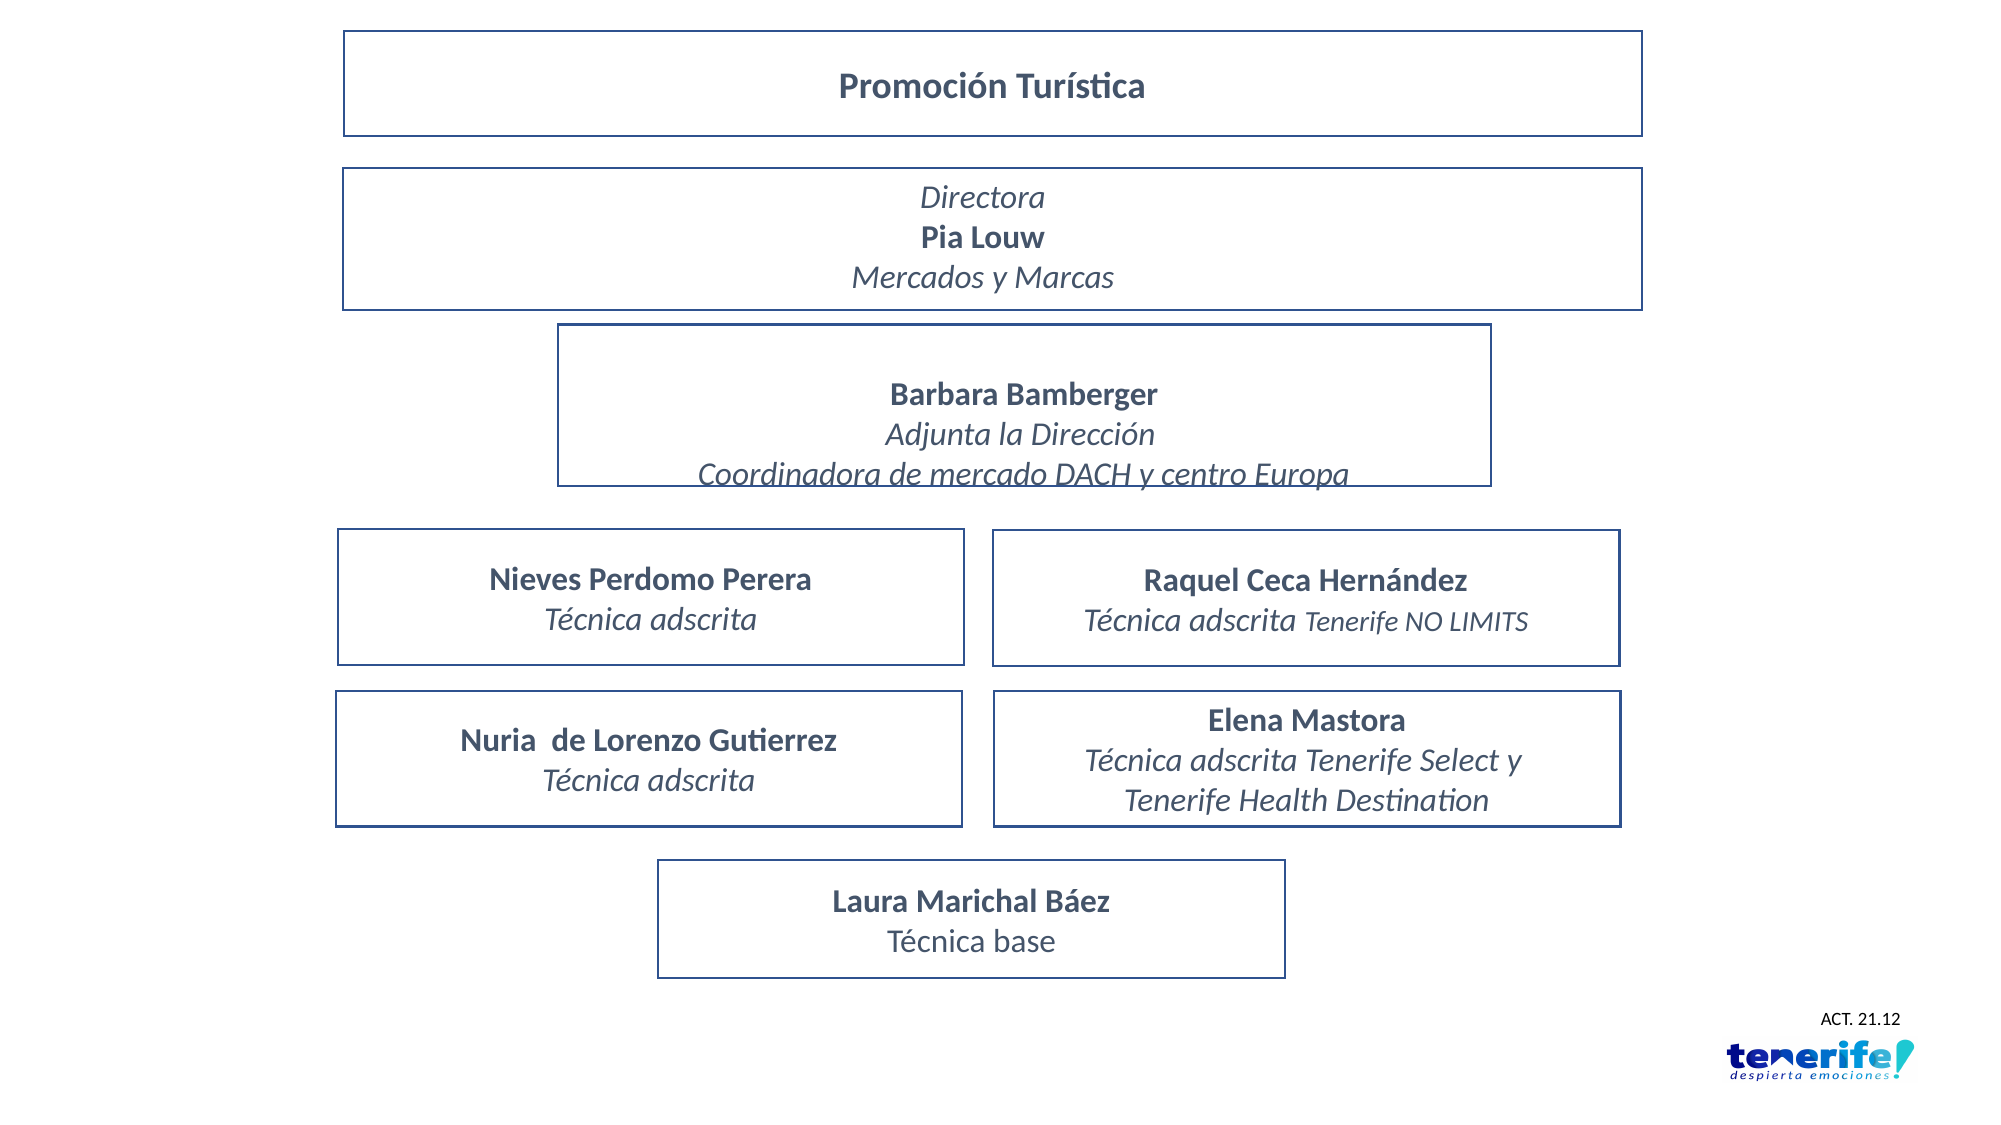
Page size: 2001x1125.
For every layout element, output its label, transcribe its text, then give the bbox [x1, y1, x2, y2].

text_box Laura Marichal Báez Técnica base [658, 860, 1285, 978]
text_box Nuria de Lorenzo Gutierrez Técnica adscrita [336, 691, 962, 826]
text_box Raquel Ceca Hernández Técnica adscrita Tenerife NO LIMITS [993, 530, 1619, 666]
text_box Promoción Turística [344, 31, 1642, 136]
text_box Elena Mastora Técnica adscrita Tenerife Select y Tenerife Health Destination [994, 691, 1621, 826]
text_box Barbara Bamberger Adjunta la Dirección Coordinadora de mercado DACH y centro Europa [558, 325, 1491, 486]
text_box Nieves Perdomo Perera Técnica adscrita [338, 529, 964, 665]
text_box ACT. 21.12 [1805, 998, 1918, 1037]
picture [1722, 1036, 1918, 1084]
text_box Directora Pia Louw Mercados y Marcas [646, 168, 1320, 303]
